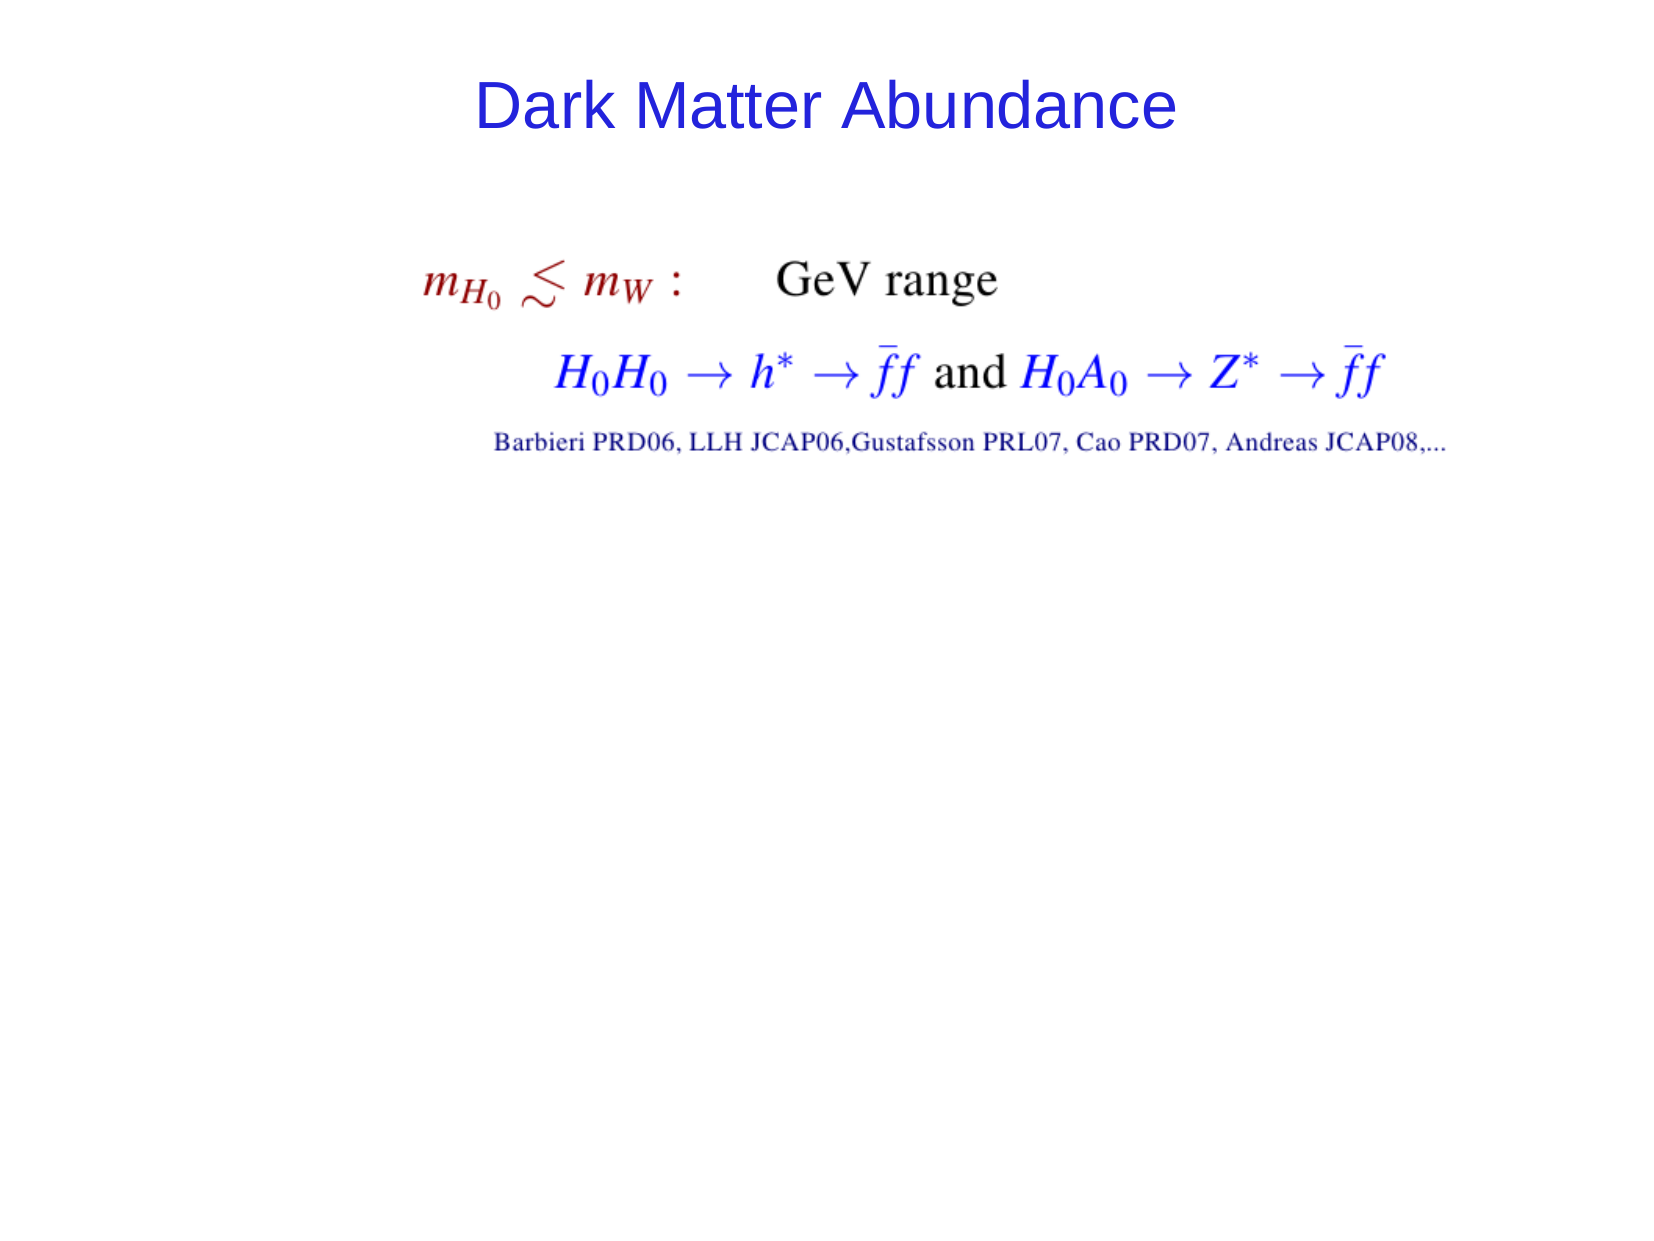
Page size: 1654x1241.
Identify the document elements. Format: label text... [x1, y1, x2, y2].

picture [402, 239, 1486, 501]
title Dark Matter Abundance [82, 2, 1571, 210]
